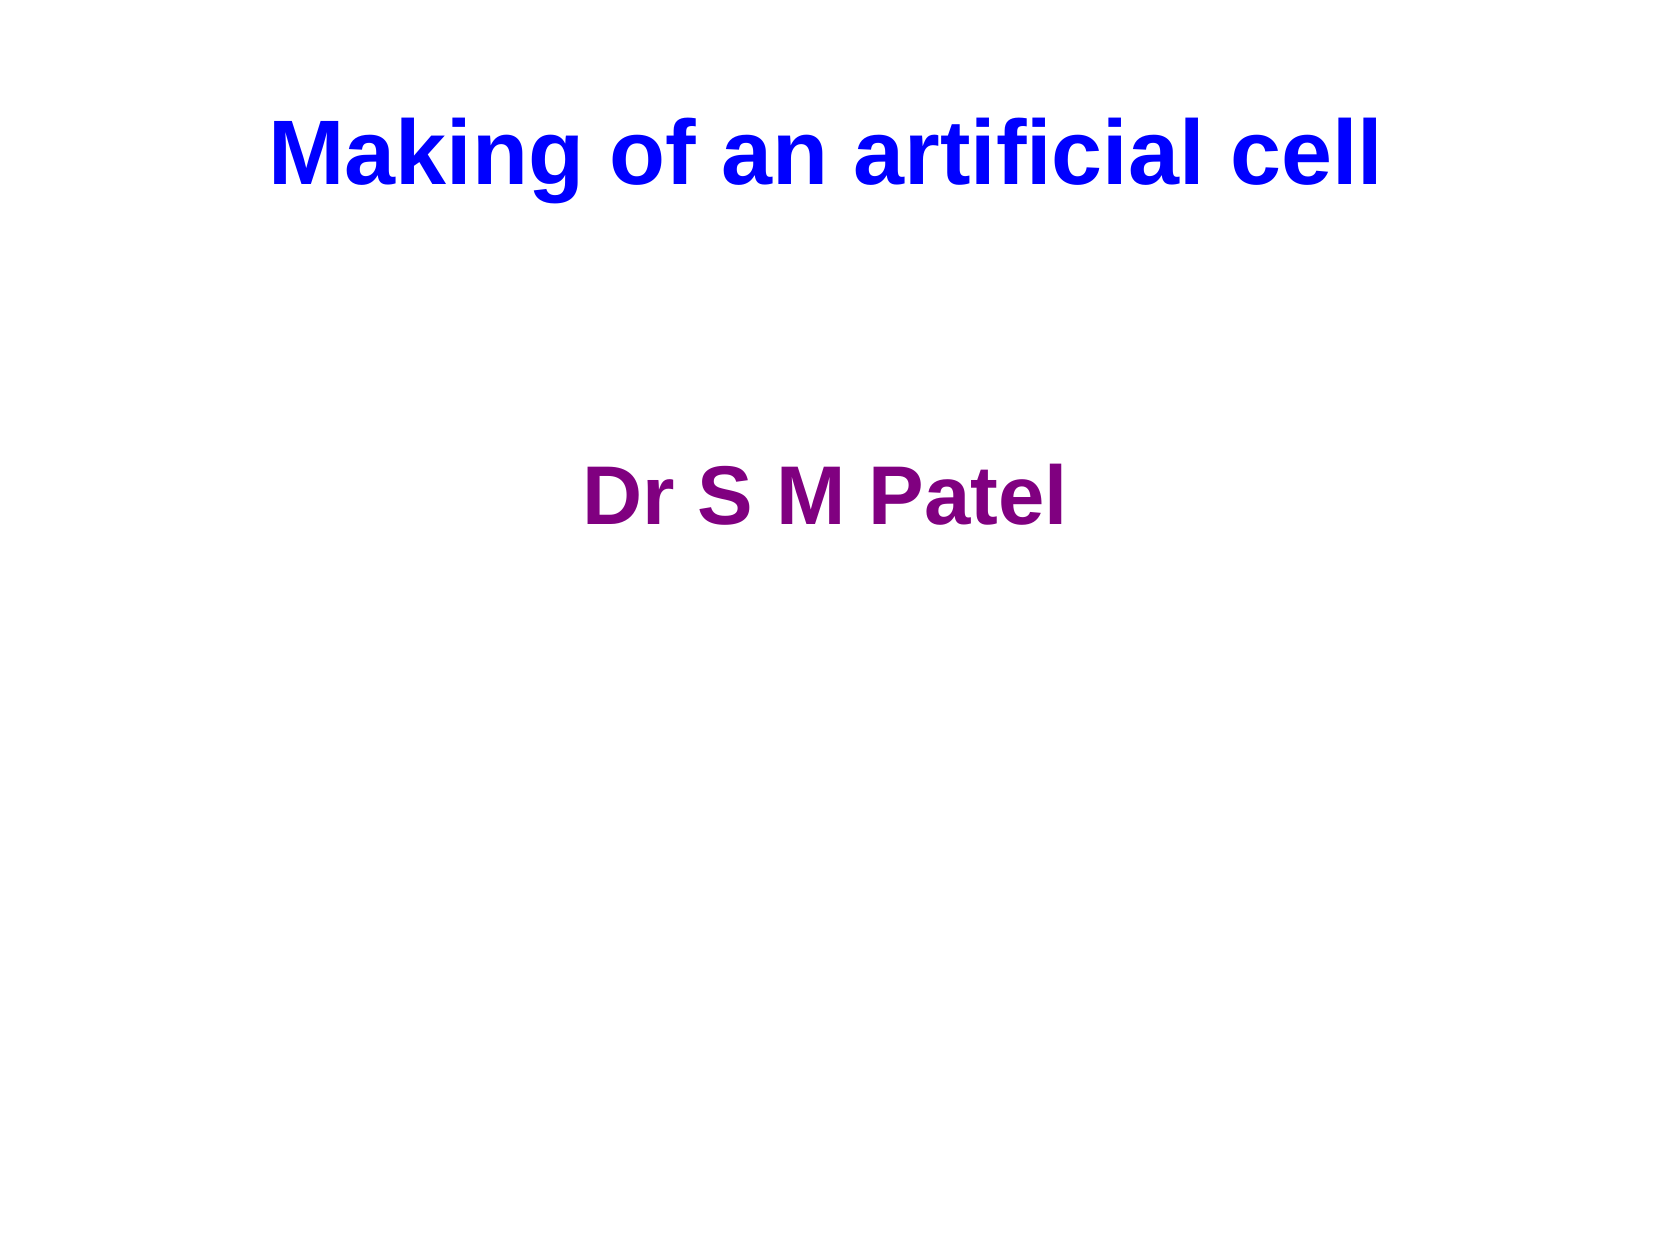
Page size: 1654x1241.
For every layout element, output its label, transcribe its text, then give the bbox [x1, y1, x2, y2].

title Making of an artificial cell [82, 49, 1571, 257]
subtitle Dr S M Patel [390, 440, 1261, 646]
